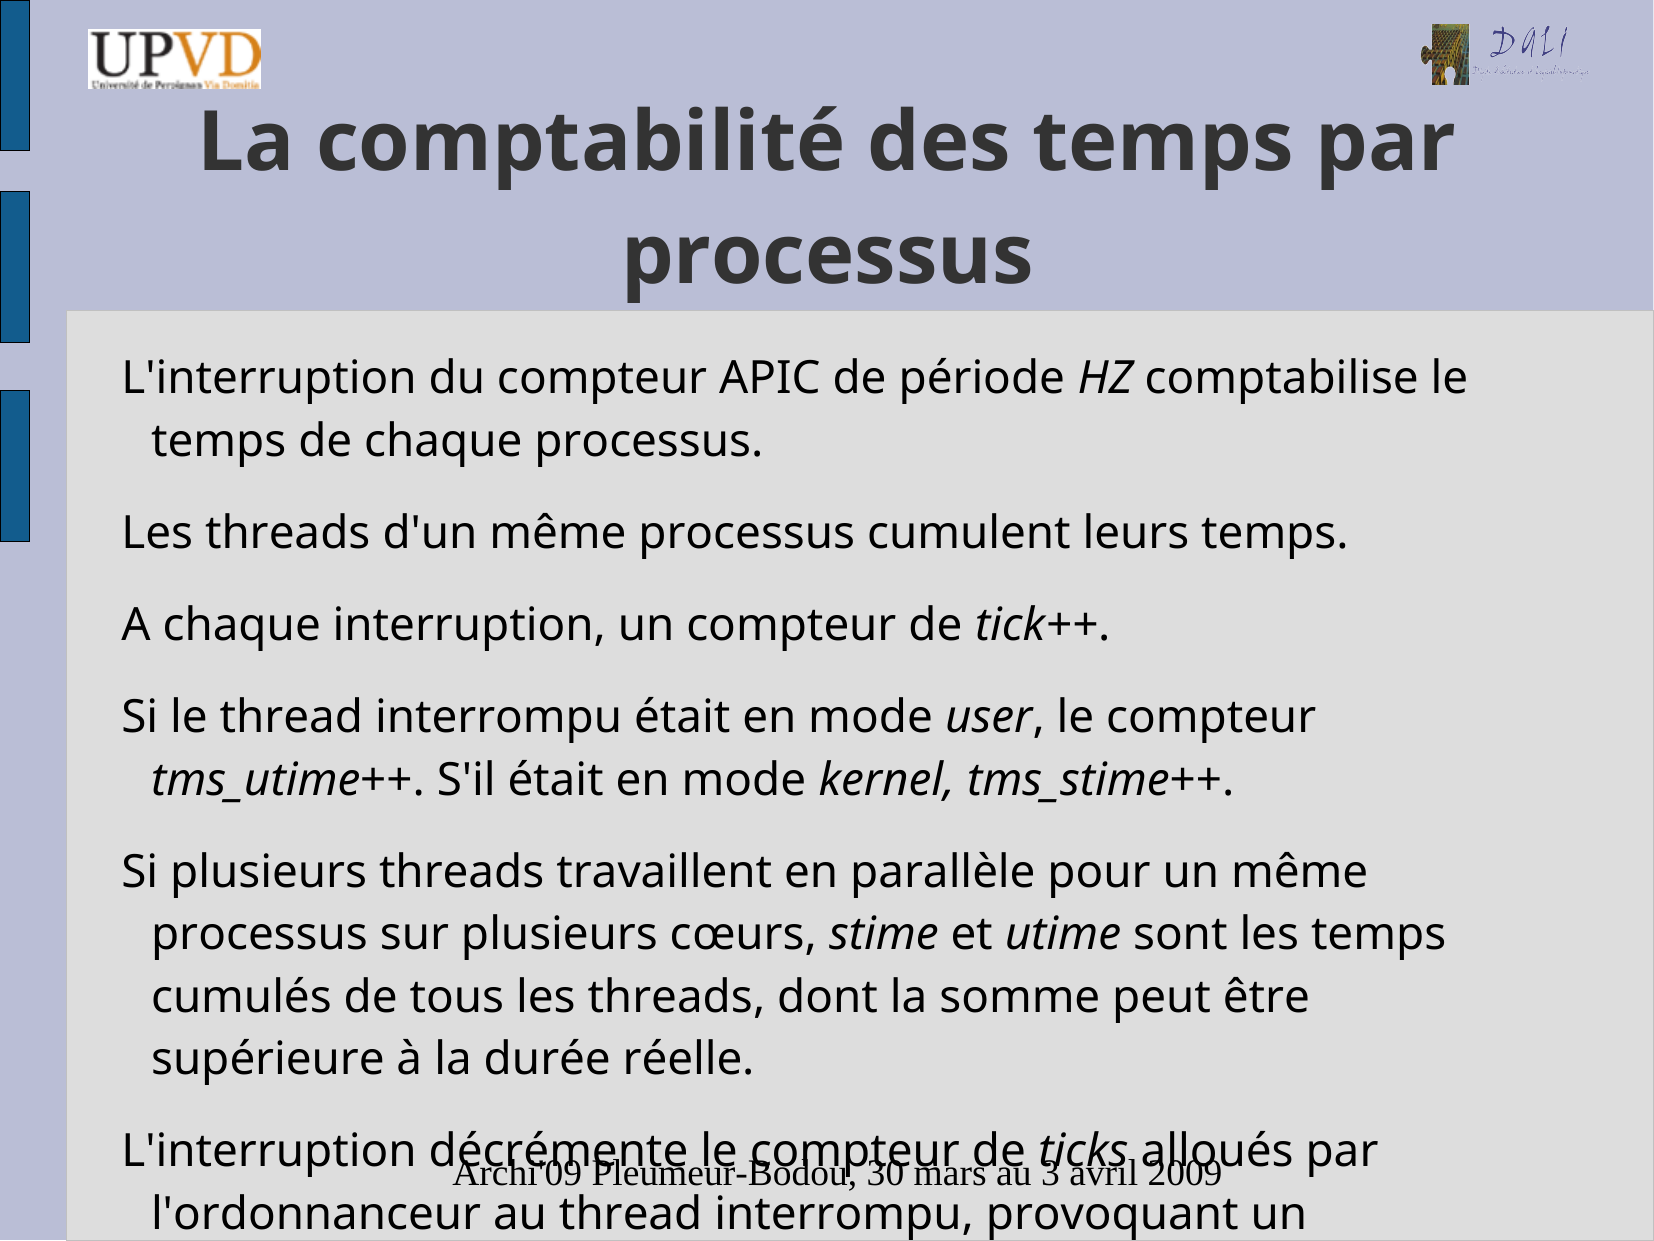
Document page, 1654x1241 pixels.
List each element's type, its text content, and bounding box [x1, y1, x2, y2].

picture [1420, 24, 1593, 85]
list L'interruption du compteur APIC de période HZ comptabilise le temps de chaque processus. Les threads d'un même processus cumulent leurs temps. A chaque interruption, un compteur de tick++. Si le thread interrompu était en mode user, le compteur tms_utime++. S'il était en mode kernel, tms_stime++. Si plusieurs threads travaillent en parallèle pour un même processus sur plusieurs cœurs, stime et utime sont les temps cumulés de tous les threads, dont la somme peut être supérieure à la durée réelle. L'interruption décrémente le compteur de ticks alloués par l'ordonnanceur au thread interrompu, provoquant un changement de contexte s'il est nul. [121, 344, 1534, 1172]
text_box Archi'09 Pleumeur-Bodou, 30 mars au 3 avril 2009 [452, 1151, 1226, 1204]
title La comptabilité des temps par processus [121, 91, 1534, 299]
picture [88, 29, 261, 89]
